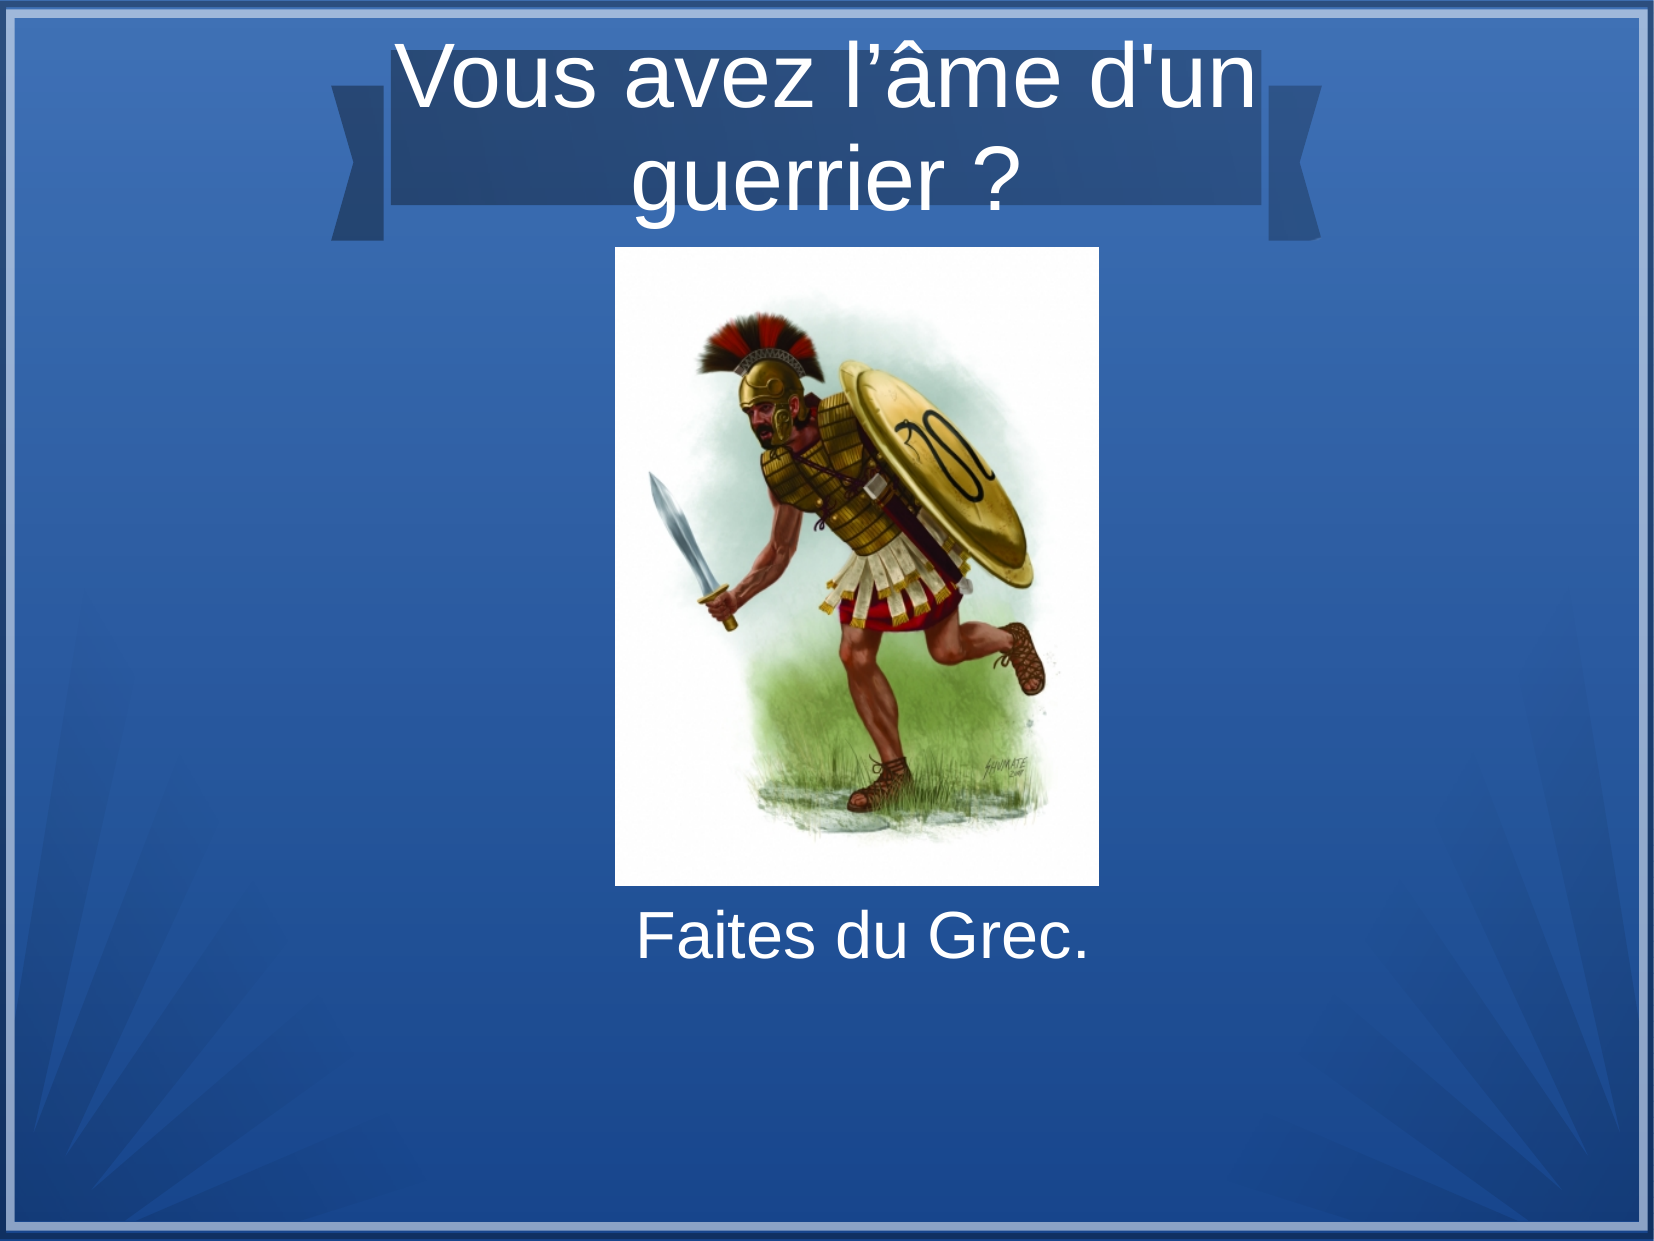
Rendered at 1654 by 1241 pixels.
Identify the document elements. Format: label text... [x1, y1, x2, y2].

text_box Faites du Grec. [564, 897, 1123, 988]
title Vous avez l’âme d'un guerrier ? [389, 24, 1264, 230]
picture [615, 247, 1099, 886]
